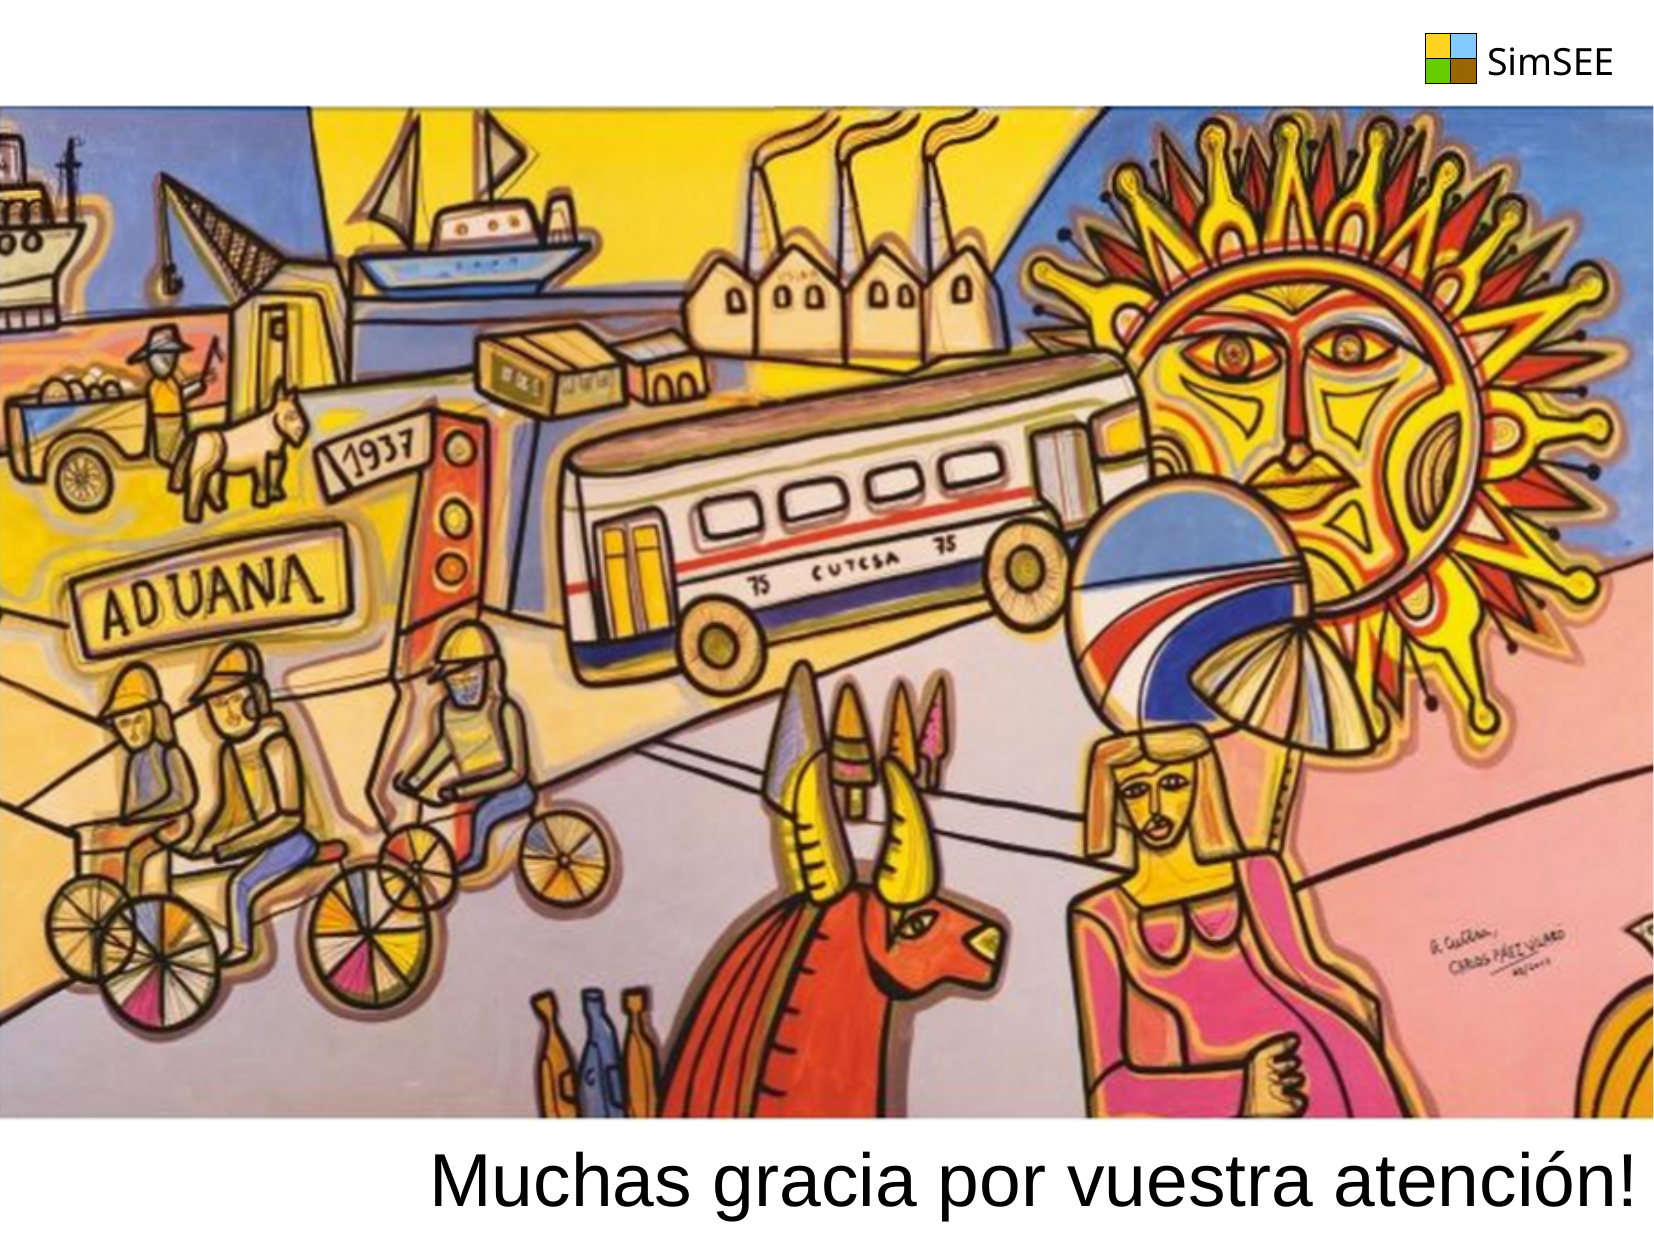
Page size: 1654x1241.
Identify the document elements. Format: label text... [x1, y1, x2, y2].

picture [0, 105, 1654, 1122]
text_box Muchas gracia por vuestra atención! [414, 1131, 1654, 1231]
